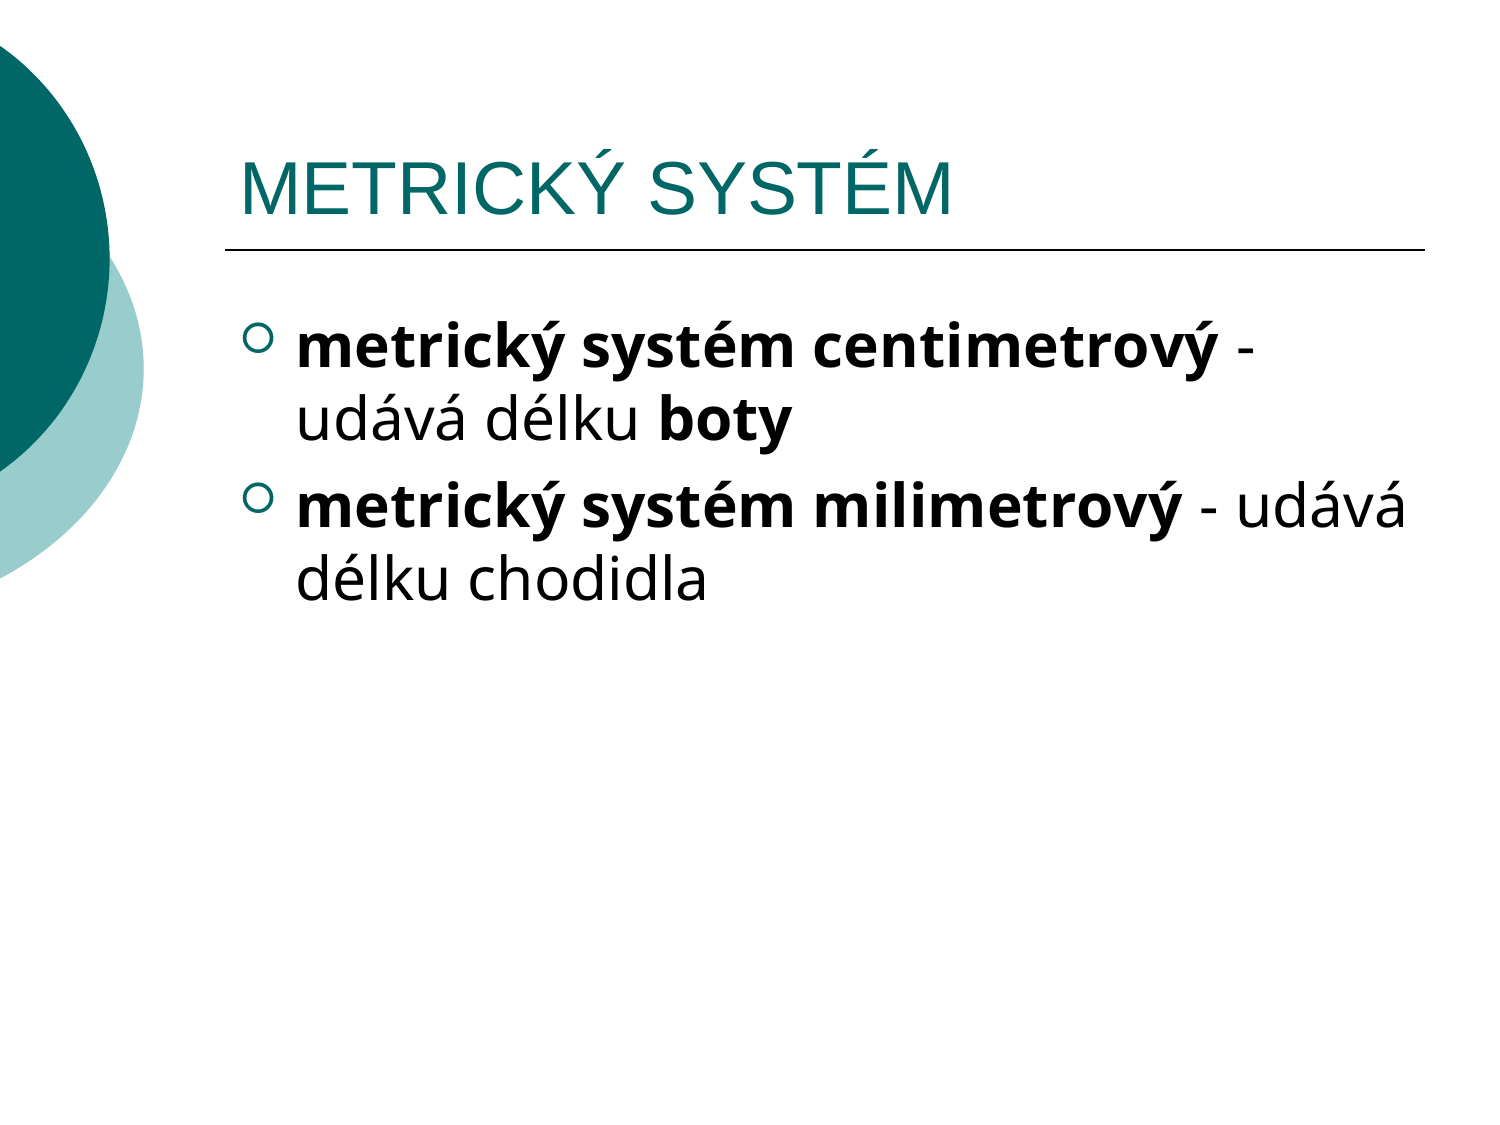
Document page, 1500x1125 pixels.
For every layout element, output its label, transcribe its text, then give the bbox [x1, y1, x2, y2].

title METRICKÝ SYSTÉM [224, 49, 1425, 237]
list metrický systém centimetrový - udává délku boty metrický systém milimetrový - udává délku chodidla [224, 299, 1425, 975]
